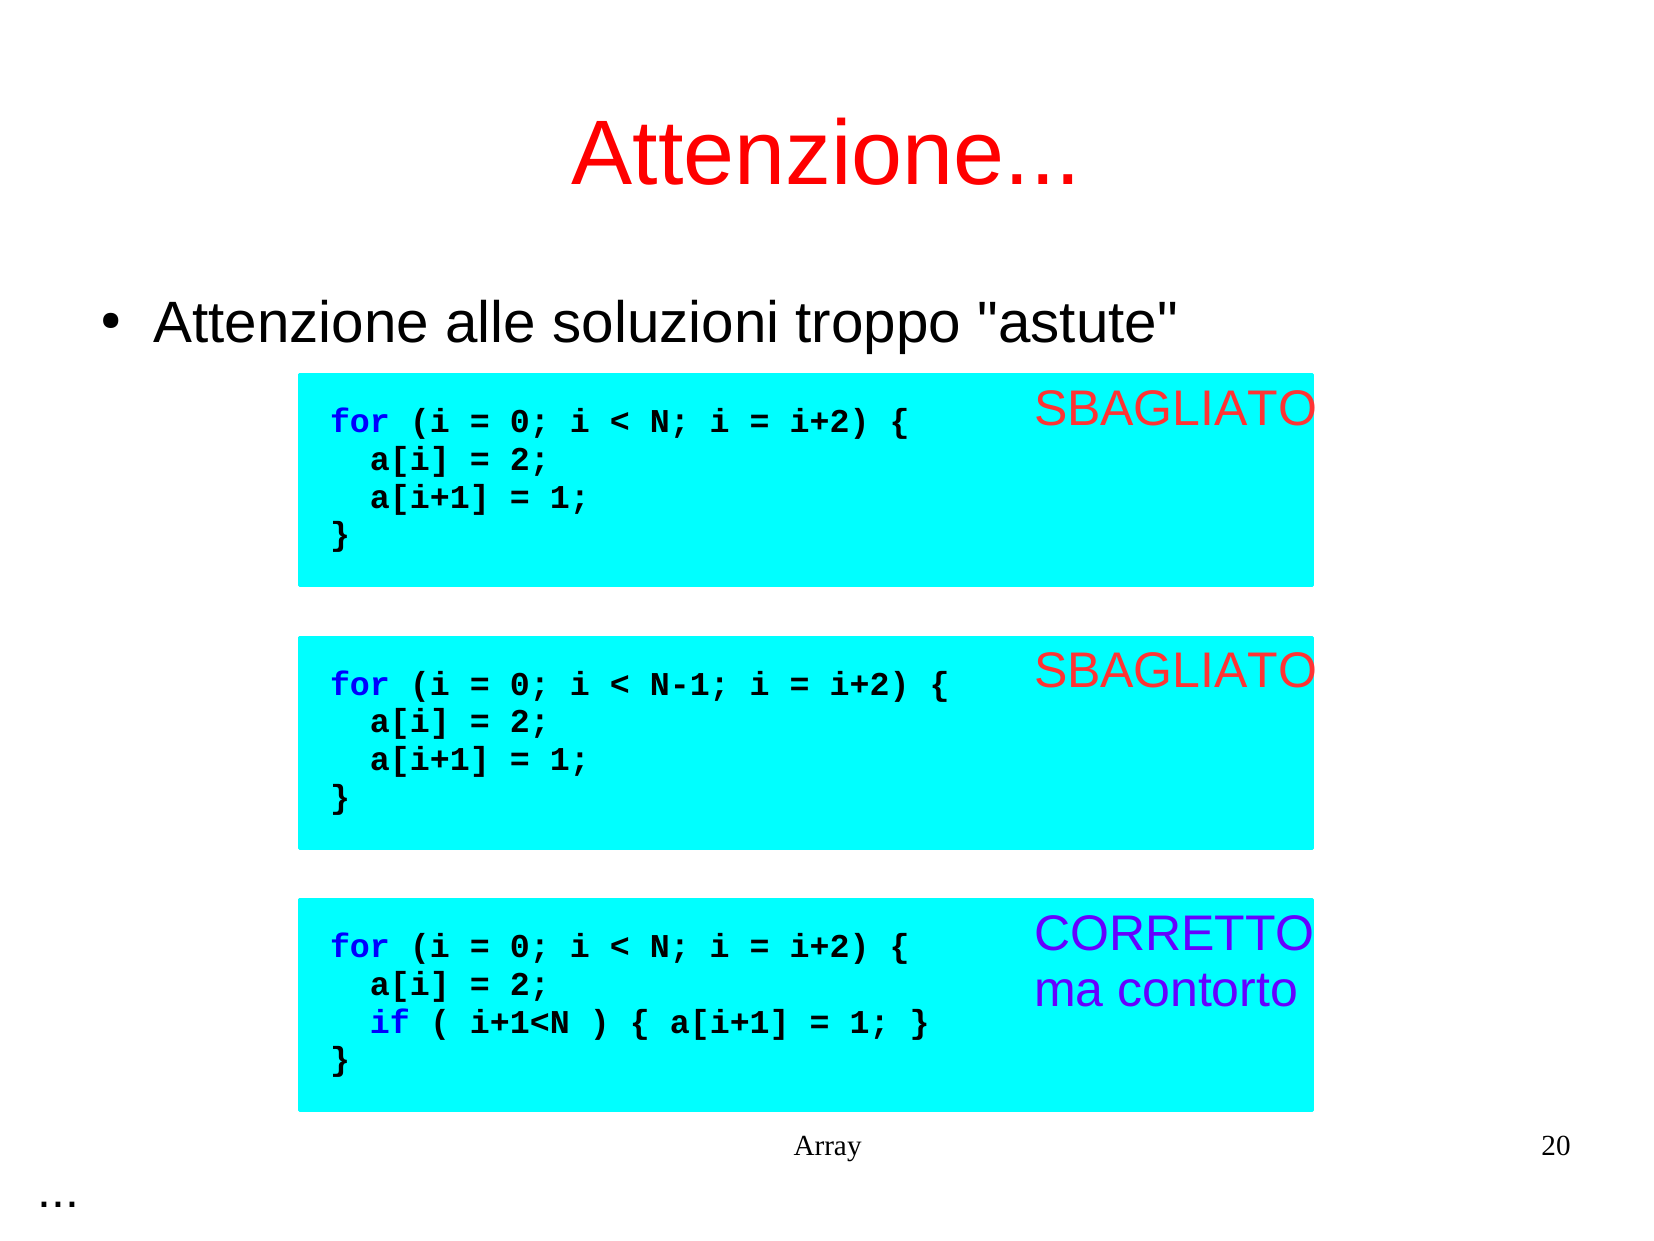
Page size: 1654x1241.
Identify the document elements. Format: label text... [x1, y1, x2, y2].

title Attenzione... [82, 49, 1571, 257]
text_box CORRETTO ma contorto [1034, 904, 1315, 1017]
text_box for (i = 0; i < N; i = i+2) { a[i] = 2; a[i+1] = 1; } [299, 374, 1313, 586]
list Attenzione alle soluzioni troppo "astute" [82, 290, 1571, 1109]
text_box SBAGLIATO [1034, 642, 1318, 699]
text_box for (i = 0; i < N-1; i = i+2) { a[i] = 2; a[i+1] = 1; } [299, 637, 1313, 849]
text_box for (i = 0; i < N; i = i+2) { a[i] = 2; if ( i+1<N ) { a[i+1] = 1; } } [299, 899, 1313, 1111]
text_box ... [37, 1162, 80, 1219]
text_box SBAGLIATO [1034, 379, 1318, 436]
